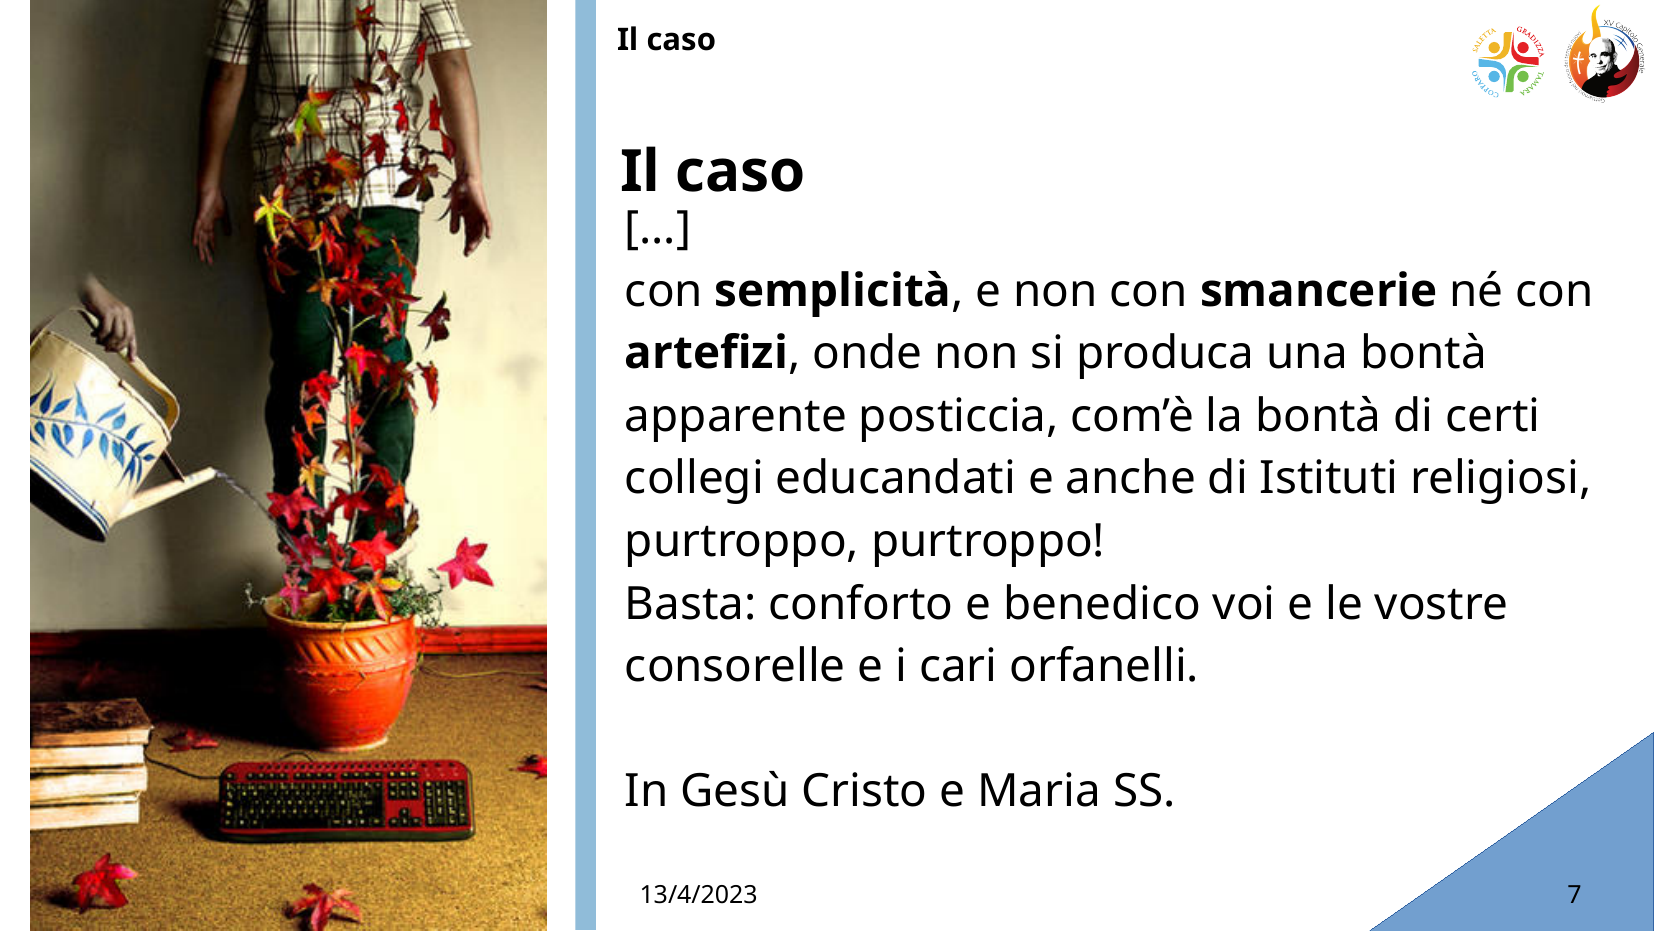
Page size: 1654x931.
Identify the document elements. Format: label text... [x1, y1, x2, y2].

title Il caso [620, 129, 1617, 201]
picture [30, 0, 547, 931]
picture [1563, 4, 1646, 103]
text_box Il caso [602, 9, 1335, 63]
subtitle […] con semplicità, e non con smancerie né con artefizi, onde non si produca una bontà apparente posticcia, com’è la bontà di certi collegi educandati e anche di Istituti religiosi, purtroppo, purtroppo! Basta: conforto e benedico voi e le vostre consorelle e i cari orfanelli. In Gesù Cristo e Maria SS. [624, 201, 1602, 856]
